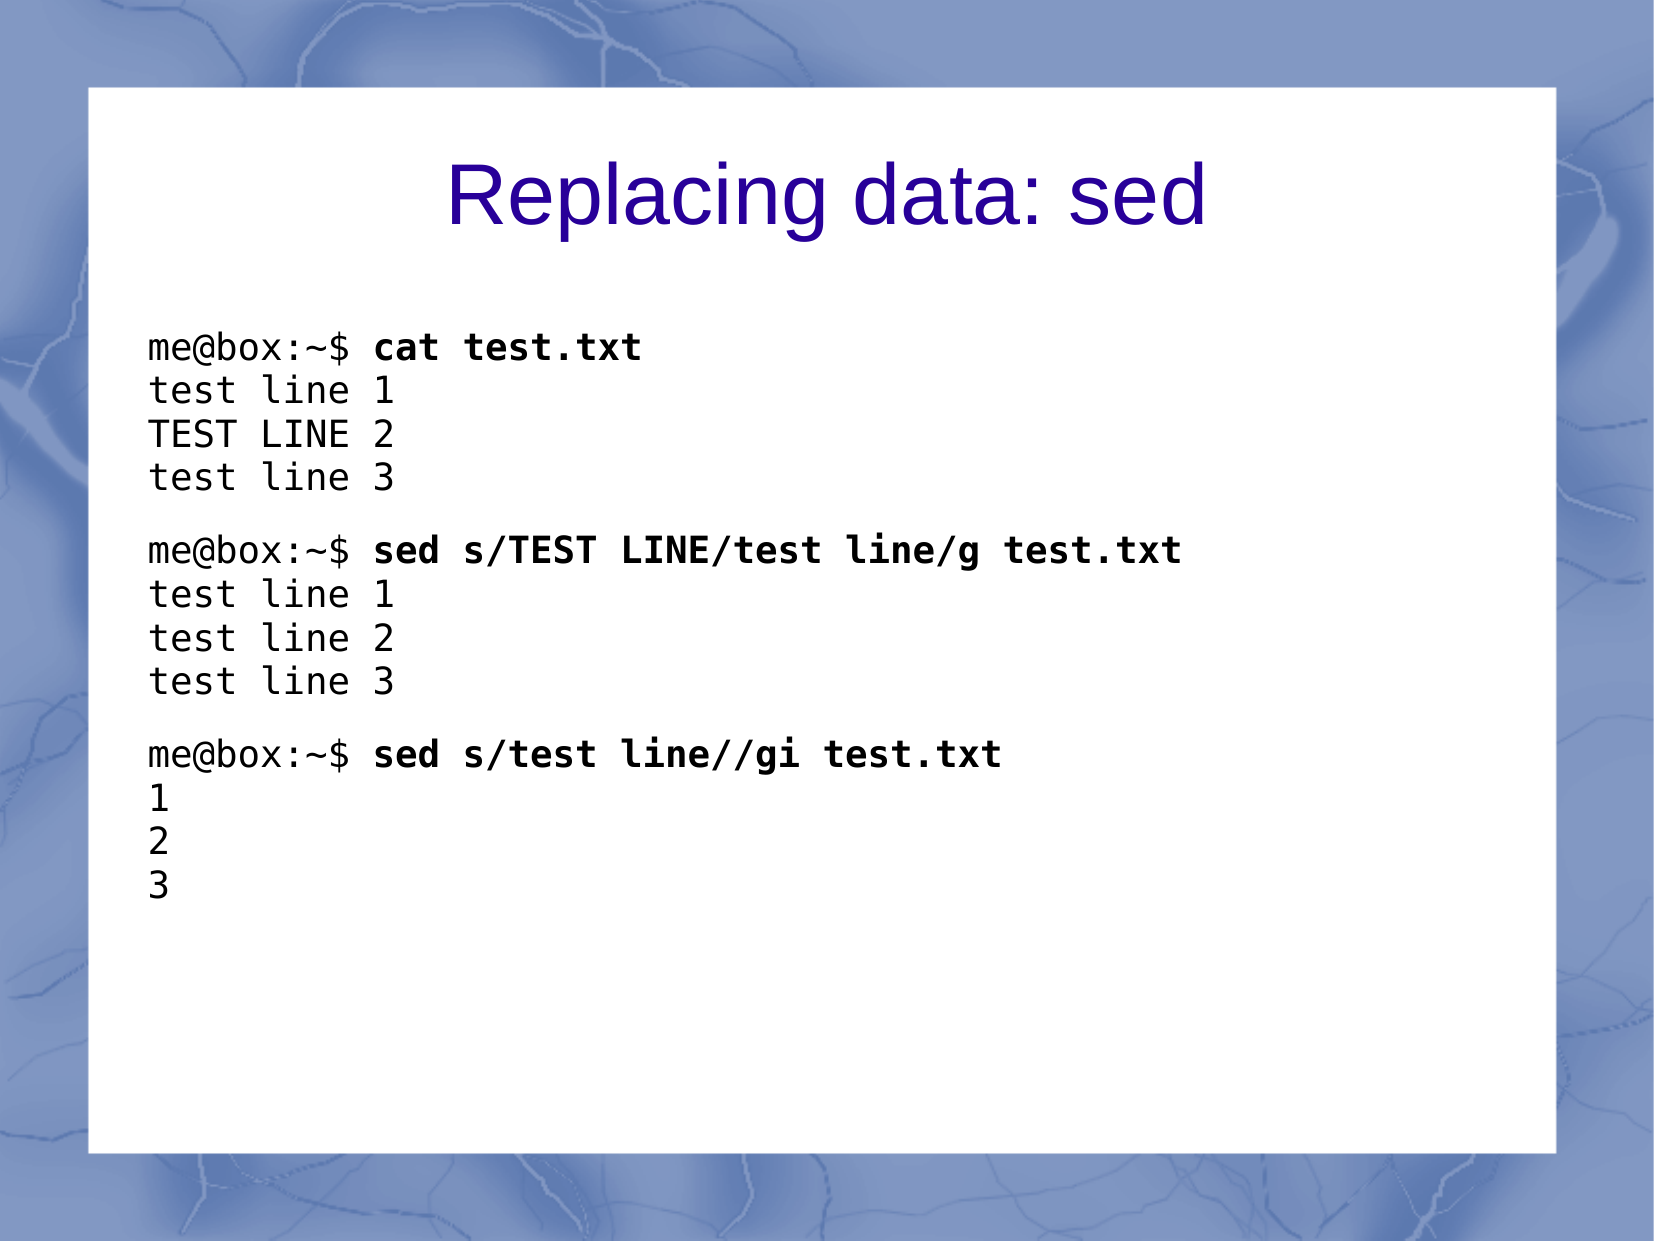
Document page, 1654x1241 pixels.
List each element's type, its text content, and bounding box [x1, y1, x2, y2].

title Replacing data: sed [118, 90, 1536, 298]
picture [0, 0, 1654, 1241]
list me@box:~$ cat test.txt test line 1 TEST LINE 2 test line 3 me@box:~$ sed s/TEST LINE/test line/g test.txt test line 1 test line 2 test line 3 me@box:~$ sed s/test line//gi test.txt 1 2 3 [147, 325, 1506, 1145]
